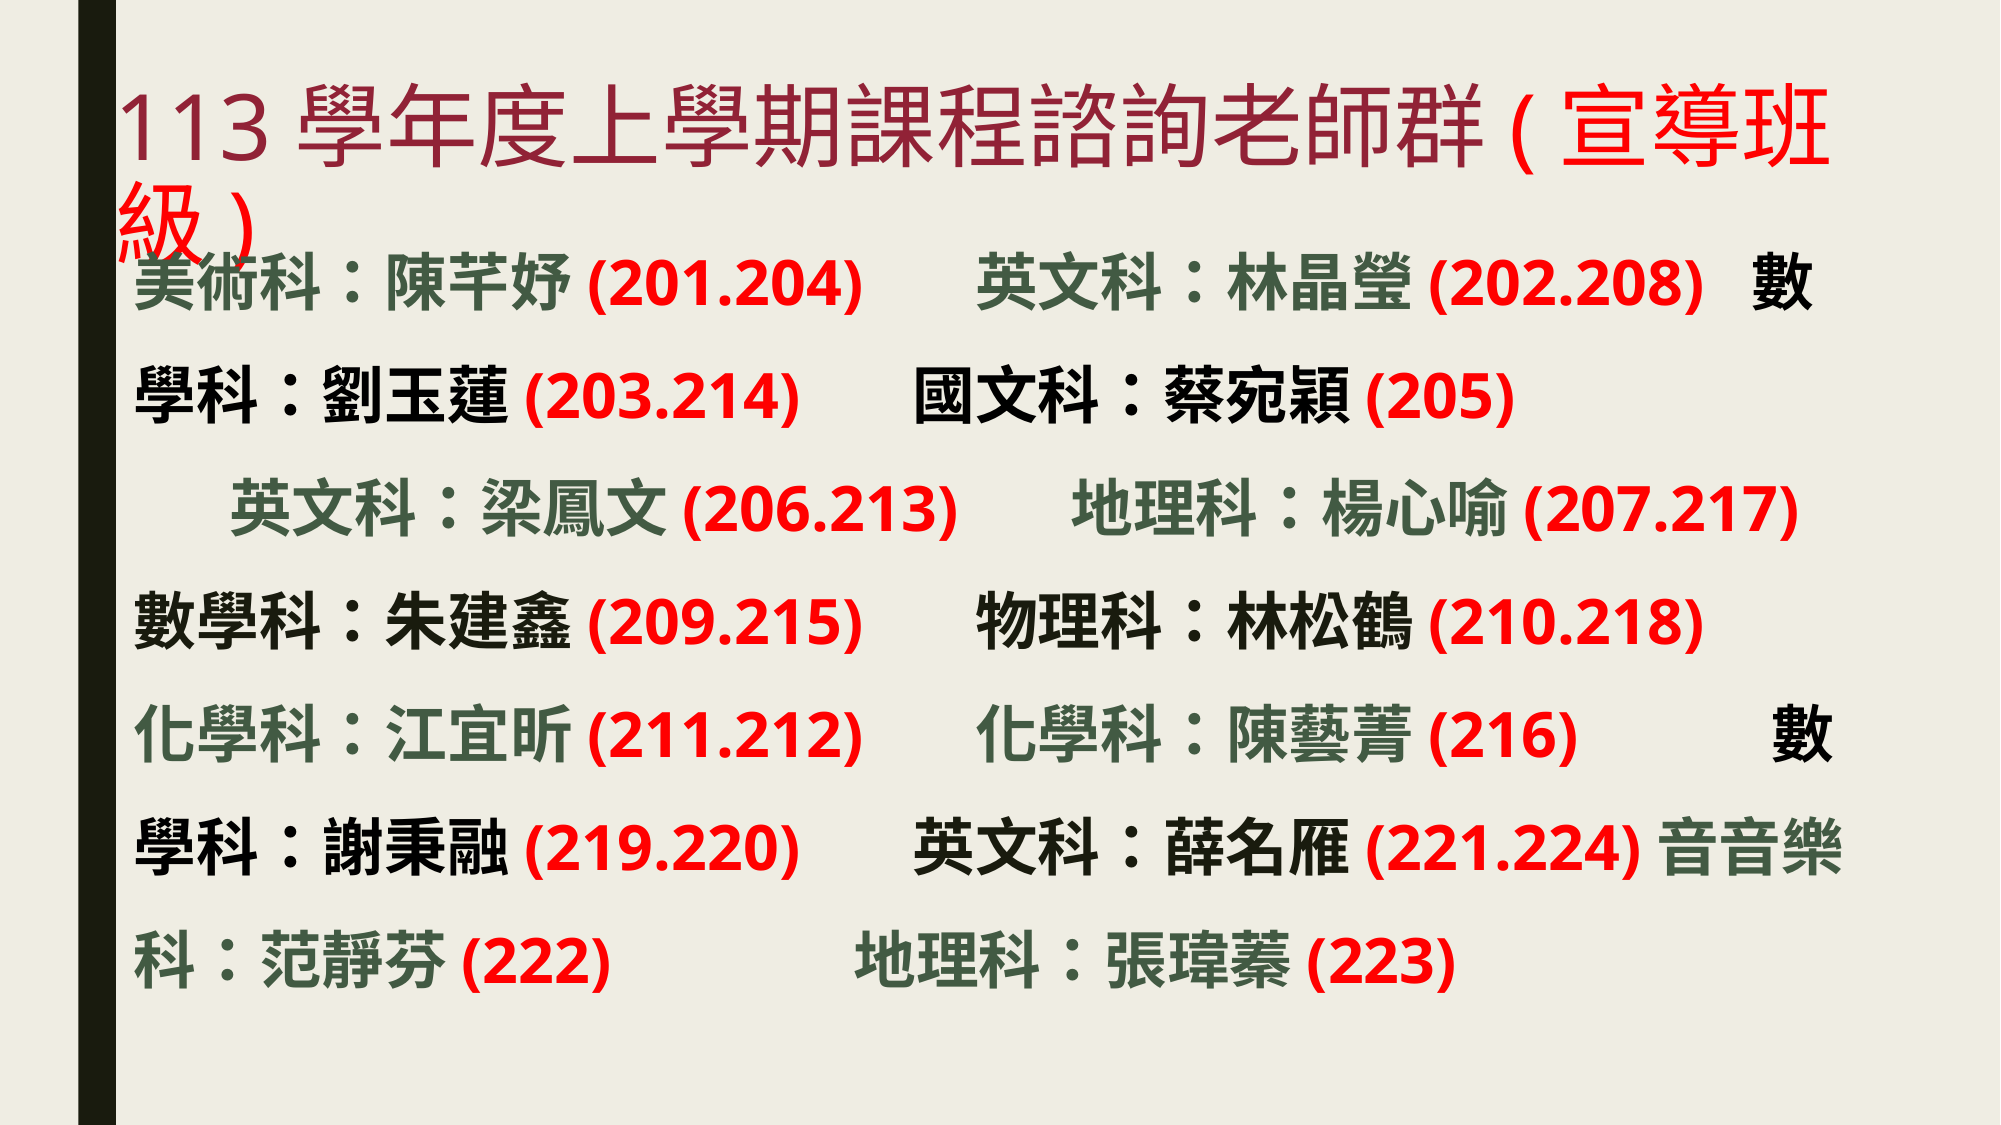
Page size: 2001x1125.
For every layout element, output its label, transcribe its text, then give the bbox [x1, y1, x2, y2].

title 113學年度上學期課程諮詢老師群(宣導班級) [99, 75, 1925, 319]
list 美術科：陳芊妤(201.204) 英文科：林晶瑩(202.208) 數學科：劉玉蓮(203.214) 國文科：蔡宛穎(205) 英文科：梁鳳文(206.213) 地理科：楊心喻(207.217) 數學科：朱建鑫(209.215) 物理科：林松鶴(210.218) 化學科：江宜昕(211.212) 化學科：陳藝菁(216) 數學科：謝秉融(219.220) 英文科：薛名雁(221.224)音音樂科：范靜芬(222) 地理科：張瑋蓁(223) [118, 198, 1882, 1111]
